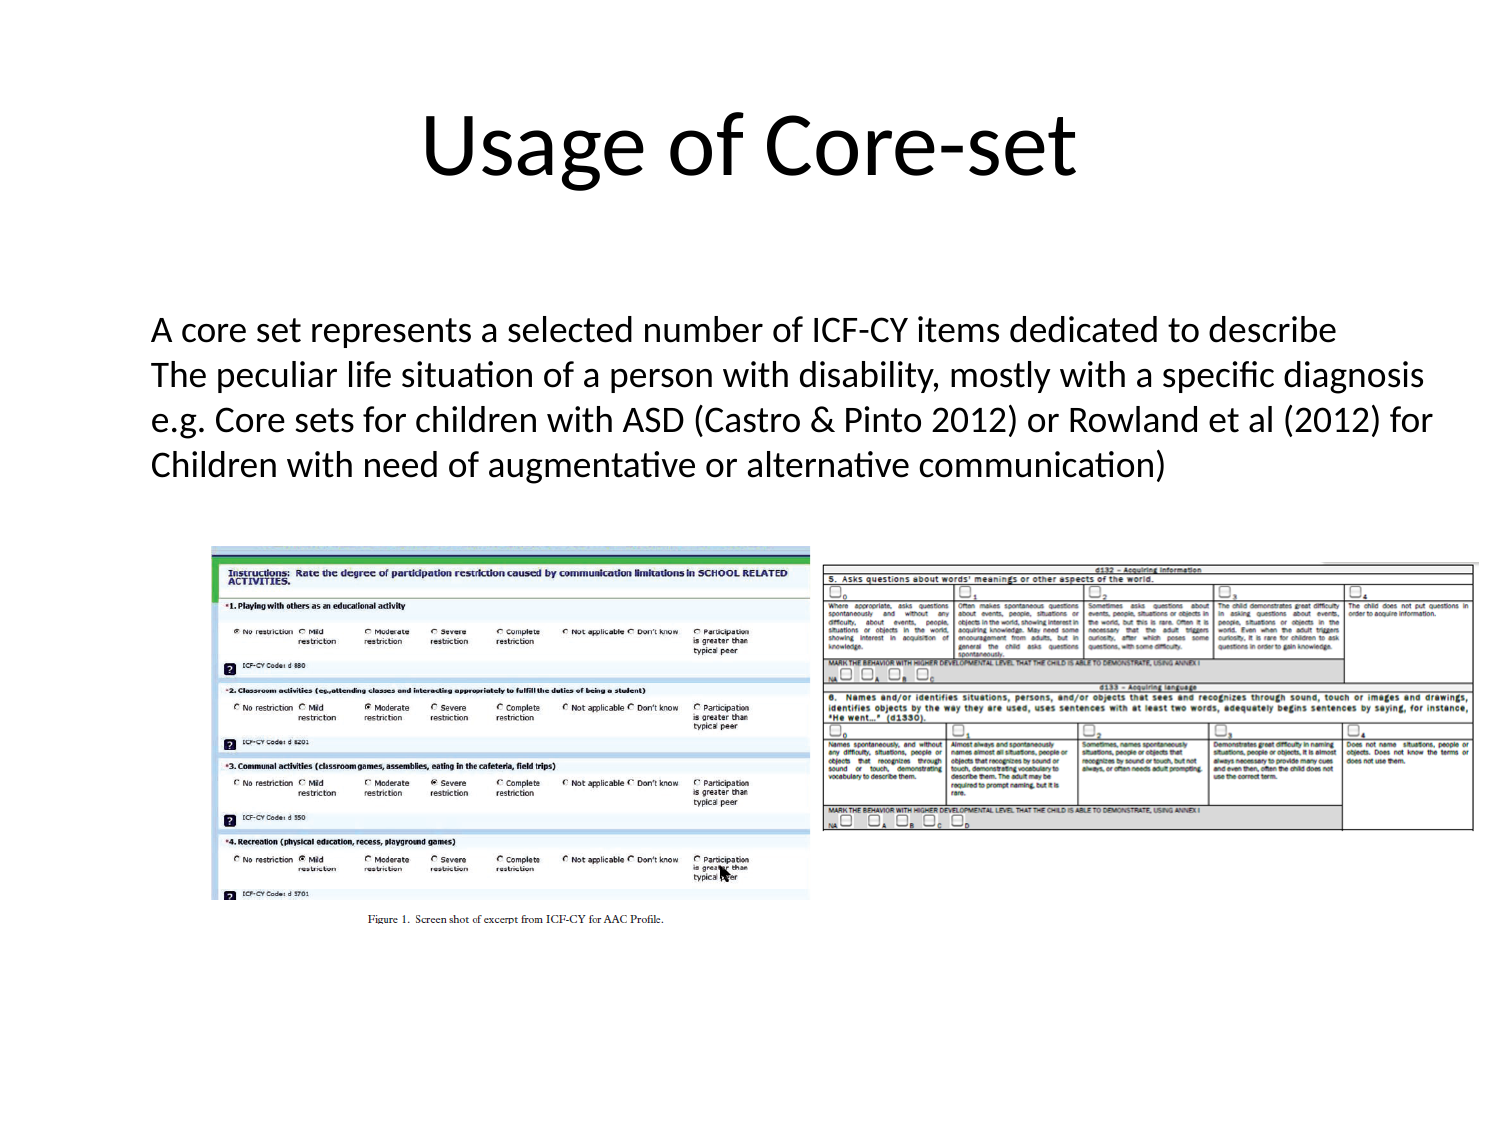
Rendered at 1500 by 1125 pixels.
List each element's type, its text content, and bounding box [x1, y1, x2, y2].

text_box A core set represents a selected number of ICF-CY items dedicated to describe The peculiar life situation of a person with disability, mostly with a specific diagnosis e.g. Core sets for children with ASD (Castro & Pinto 2012) or Rowland et al (2012) for Children with need of augmentative or alternative communication) [135, 297, 1475, 495]
picture [207, 546, 811, 924]
picture [817, 562, 1479, 836]
title Usage of Core-set [75, 45, 1426, 233]
